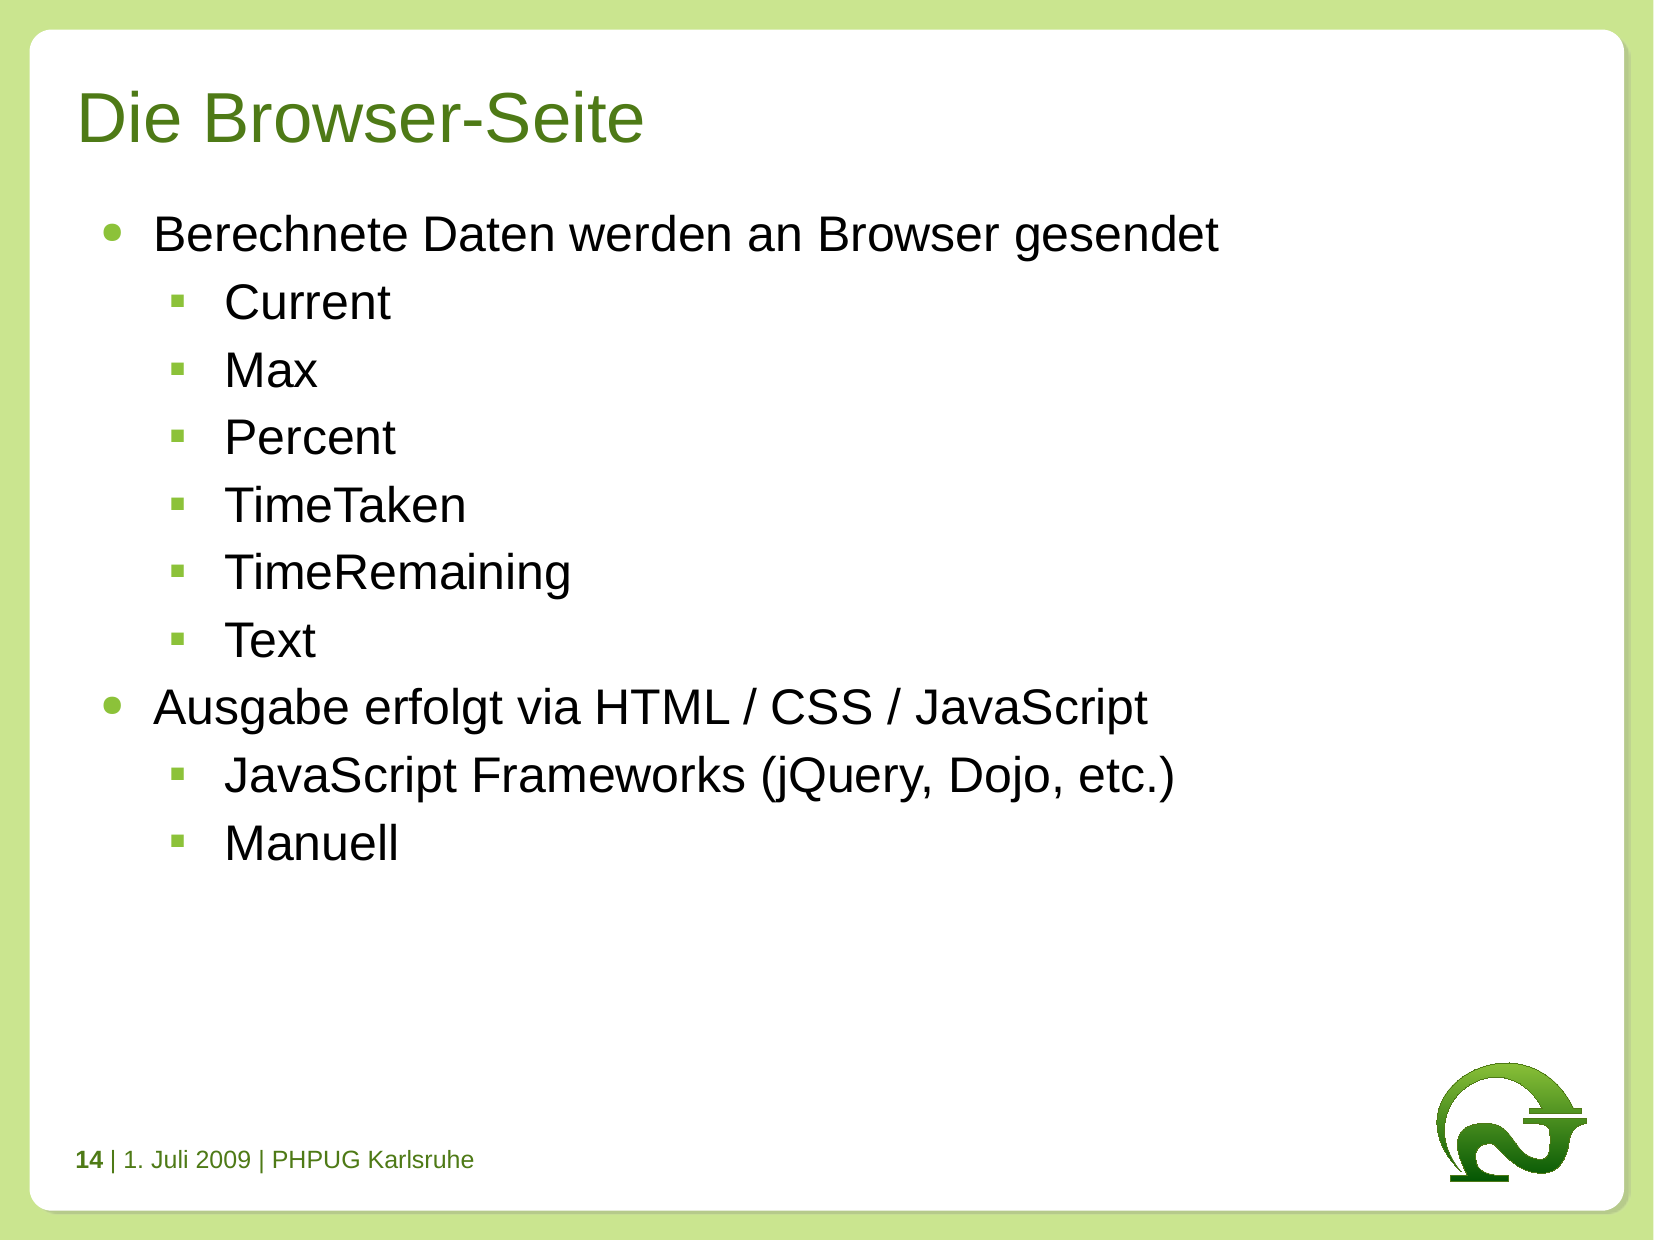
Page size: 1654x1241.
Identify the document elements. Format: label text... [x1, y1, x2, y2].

list Berechnete Daten werden an Browser gesendet Current Max Percent TimeTaken TimeRemaining Text Ausgabe erfolgt via HTML / CSS / JavaScript JavaScript Frameworks (jQuery, Dojo, etc.) Manuell [82, 206, 1565, 1093]
title Die Browser-Seite [76, 59, 1565, 178]
